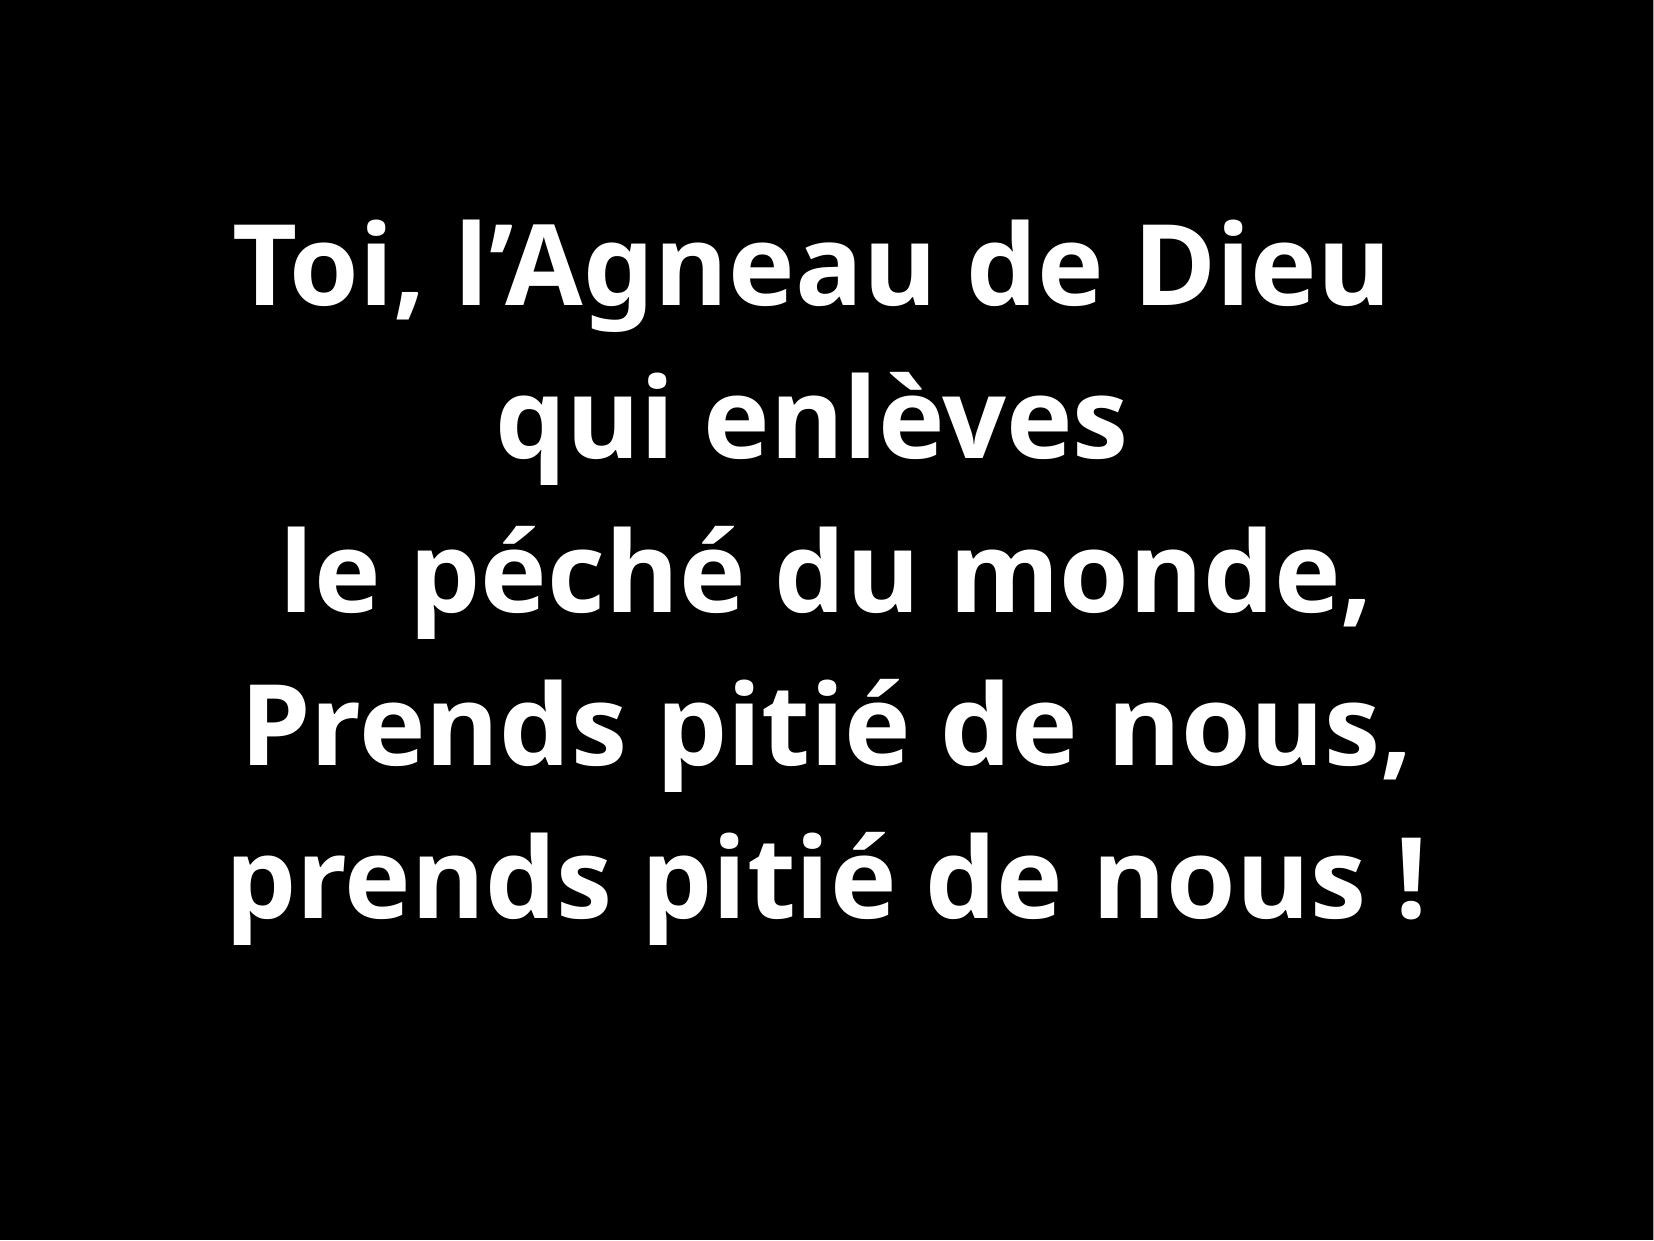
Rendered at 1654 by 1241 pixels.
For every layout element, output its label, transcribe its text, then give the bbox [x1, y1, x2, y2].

subtitle Toi, l’Agneau de Dieu qui enlèves le péché du monde, Prends pitié de nous, prends pitié de nous ! [82, 17, 1571, 1241]
